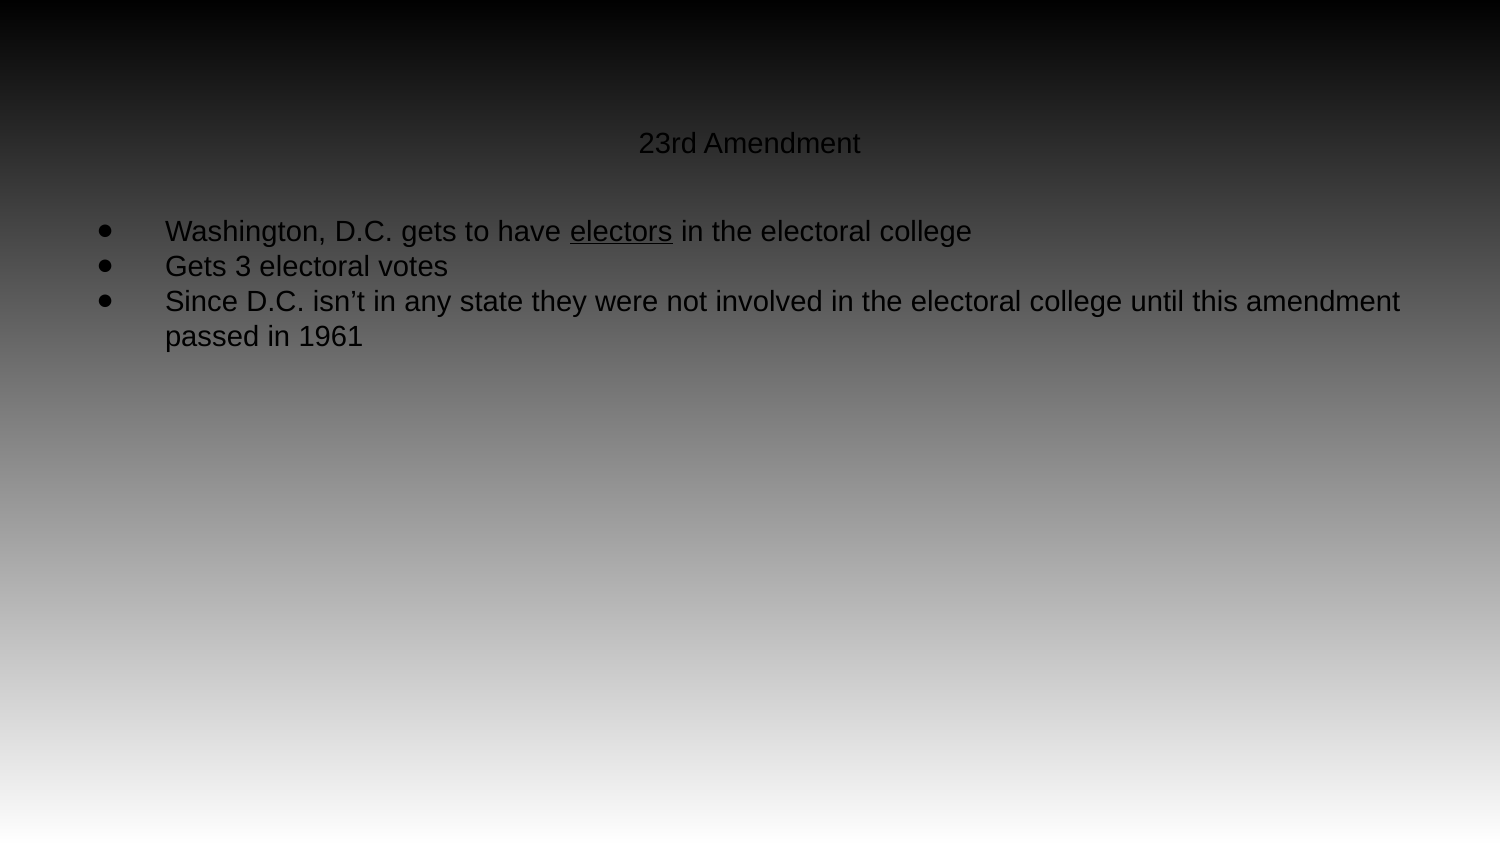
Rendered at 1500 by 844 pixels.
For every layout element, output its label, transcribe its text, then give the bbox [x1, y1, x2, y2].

title 23rd Amendment [75, 33, 1425, 175]
list Washington, D.C. gets to have electors in the electoral college Gets 3 electoral votes Since D.C. isn’t in any state they were not involved in the electoral college until this amendment passed in 1961 [75, 196, 1425, 808]
